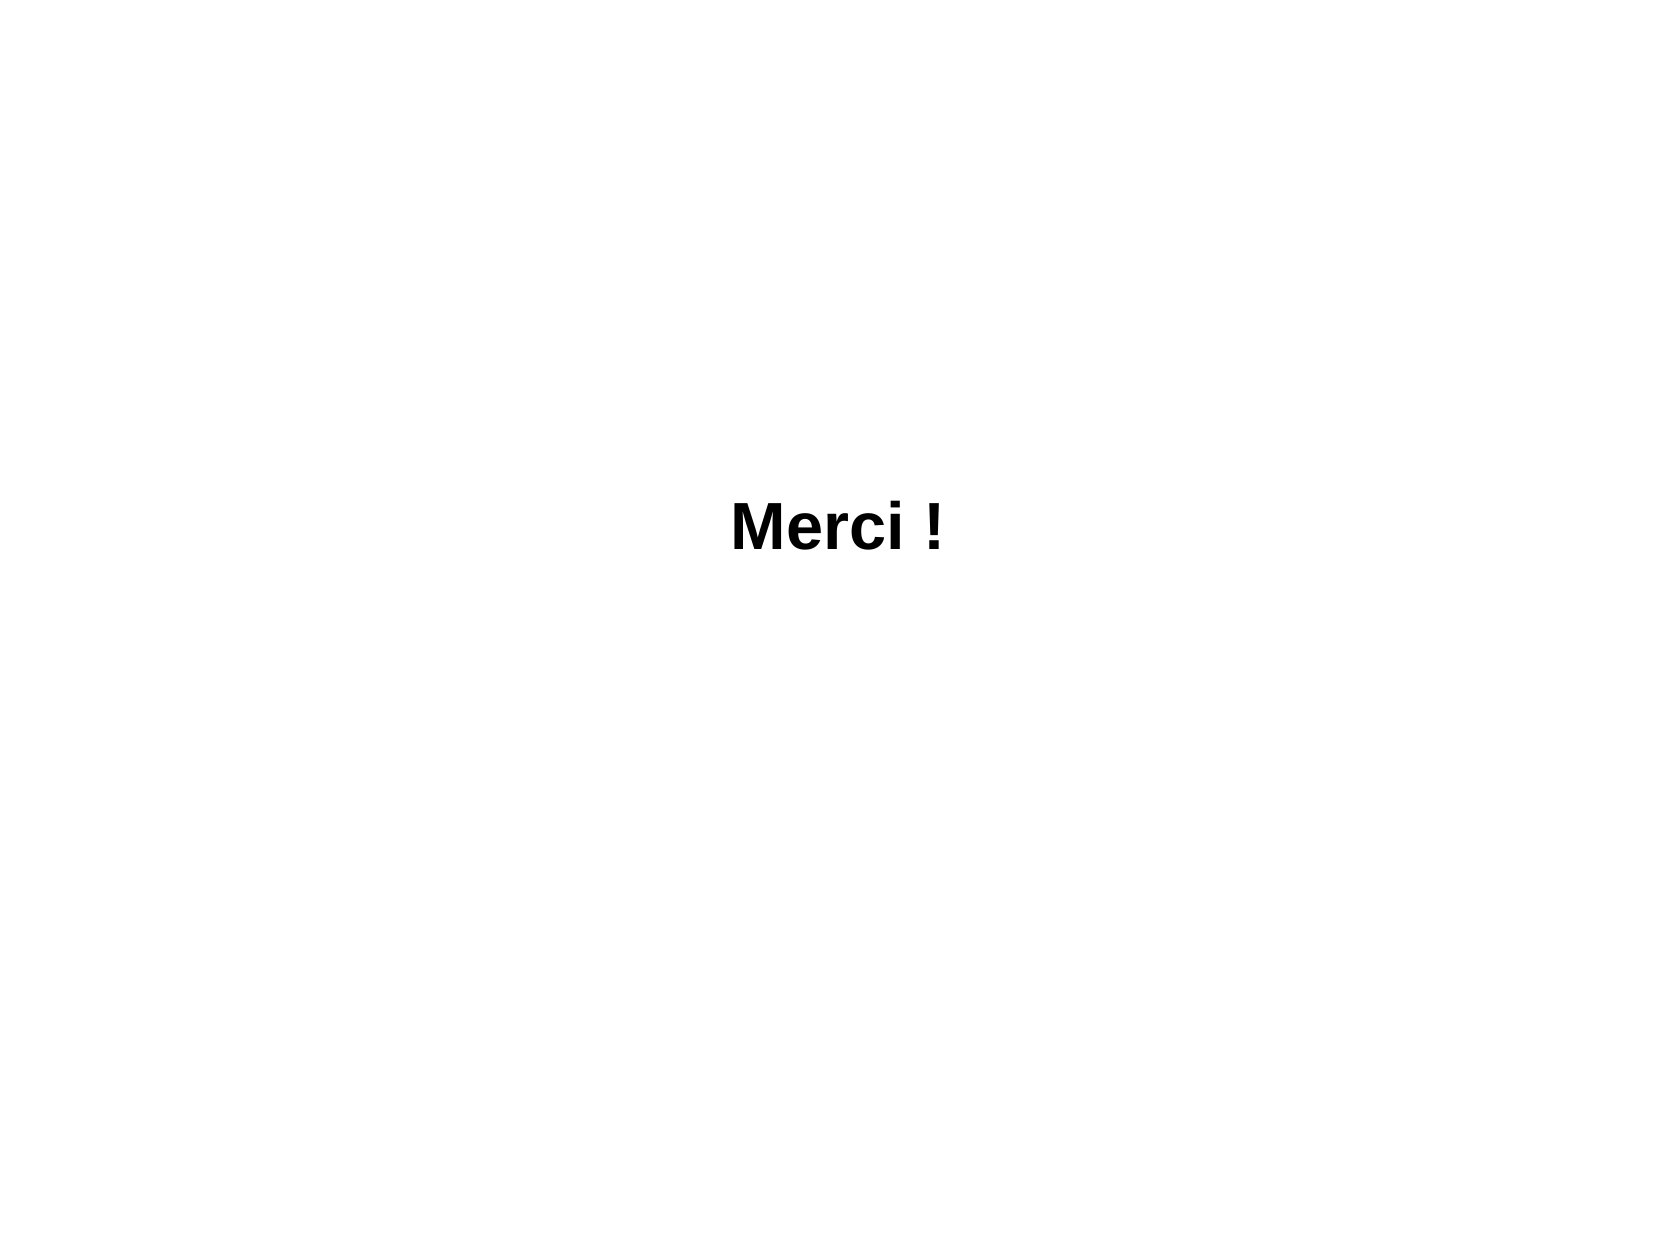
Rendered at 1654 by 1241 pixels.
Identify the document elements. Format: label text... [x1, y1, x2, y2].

text_box Merci ! [716, 481, 986, 995]
